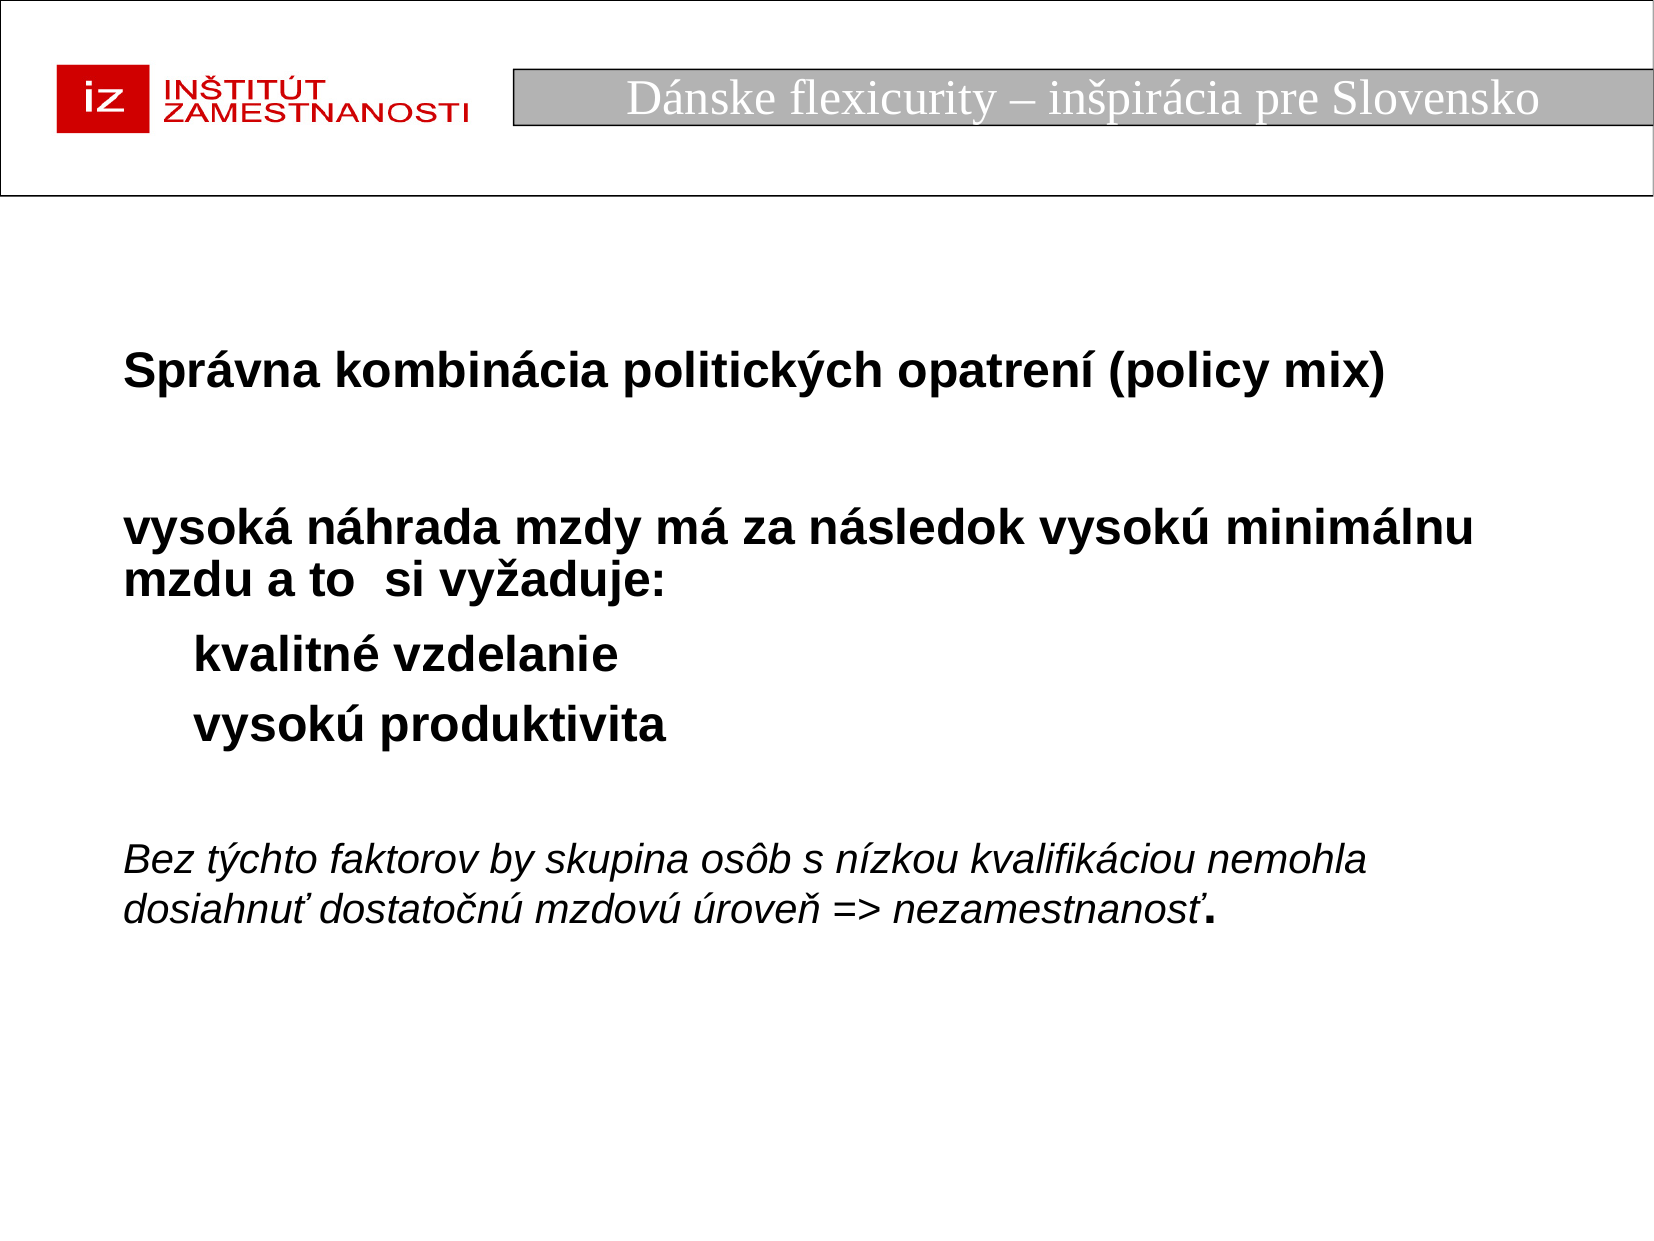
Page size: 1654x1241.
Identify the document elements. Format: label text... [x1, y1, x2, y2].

text_box Dánske flexicurity – inšpirácia pre Slovensko [513, 69, 1654, 126]
text_box [0, 0, 1654, 196]
picture [5, 5, 518, 190]
list Správna kombinácia politických opatrení (policy mix) vysoká náhrada mzdy má za následok vysokú minimálnu mzdu a to si vyžaduje: kvalitné vzdelanie vysokú produktivita Bez týchto faktorov by skupina osôb s nízkou kvalifikáciou nemohla dosiahnuť dostatočnú mzdovú úroveň => nezamestnanosť. [123, 346, 1536, 1214]
